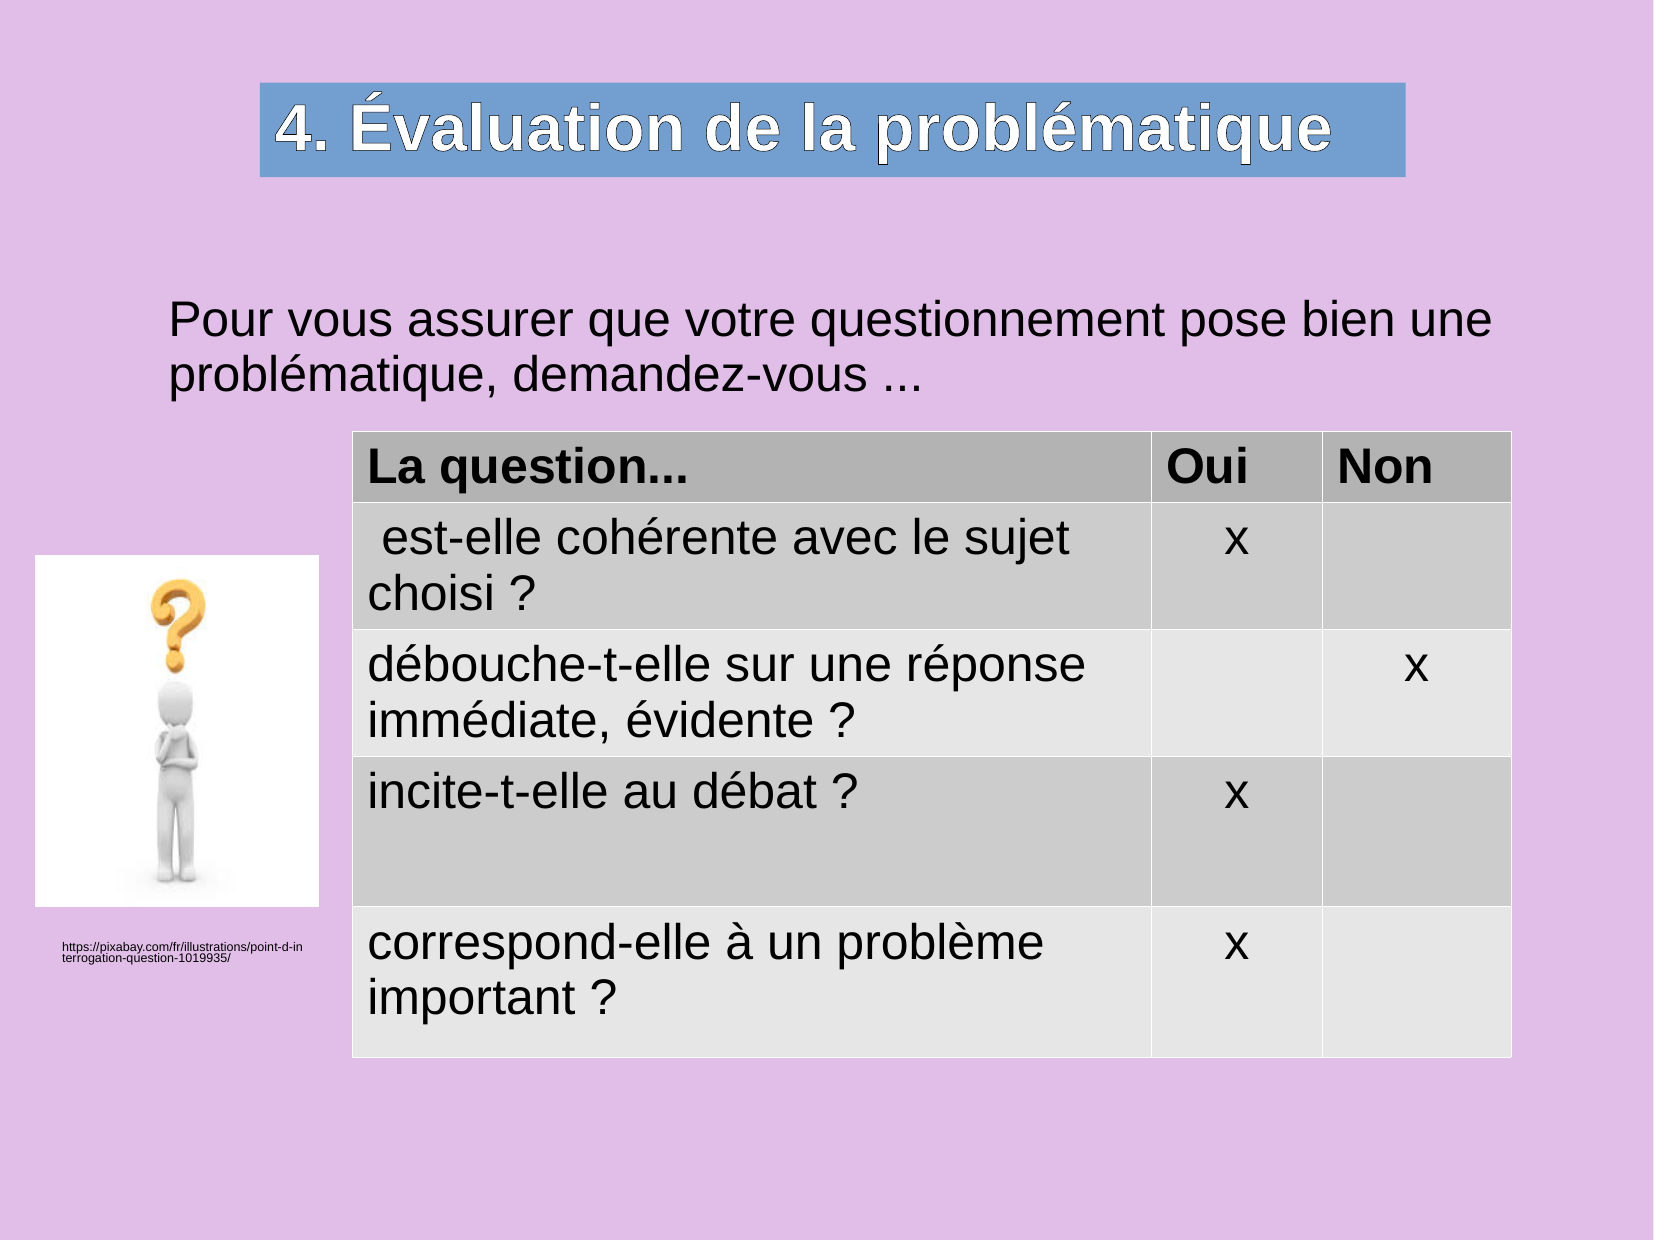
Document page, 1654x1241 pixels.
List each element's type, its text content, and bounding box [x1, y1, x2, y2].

table_header Non [1323, 432, 1511, 502]
text_box Pour vous assurer que votre questionnement pose bien une problématique, demandez-vous ... [153, 283, 1560, 410]
table_header Oui [1152, 432, 1322, 502]
table_cell correspond-elle à un problème important ? [353, 907, 1151, 1057]
table_cell incite-t-elle au débat ? [353, 757, 1151, 906]
table_header La question... [353, 432, 1151, 502]
table_cell x [1323, 630, 1511, 756]
table_cell débouche-t-elle sur une réponse immédiate, évidente ? [353, 630, 1151, 756]
table_cell x [1152, 907, 1322, 1057]
table_cell [1323, 503, 1511, 629]
table_cell est-elle cohérente avec le sujet choisi ? [353, 503, 1151, 629]
table_cell [1323, 907, 1511, 1057]
table_cell x [1152, 757, 1322, 906]
picture [35, 555, 319, 907]
table_cell x [1152, 503, 1322, 629]
text_box 4. Évaluation de la problématique [259, 82, 1406, 178]
text_box https://pixabay.com/fr/illustrations/point-d-interrogation-question-1019935/ [47, 933, 319, 993]
table_cell [1323, 757, 1511, 906]
table_cell [1152, 630, 1322, 756]
